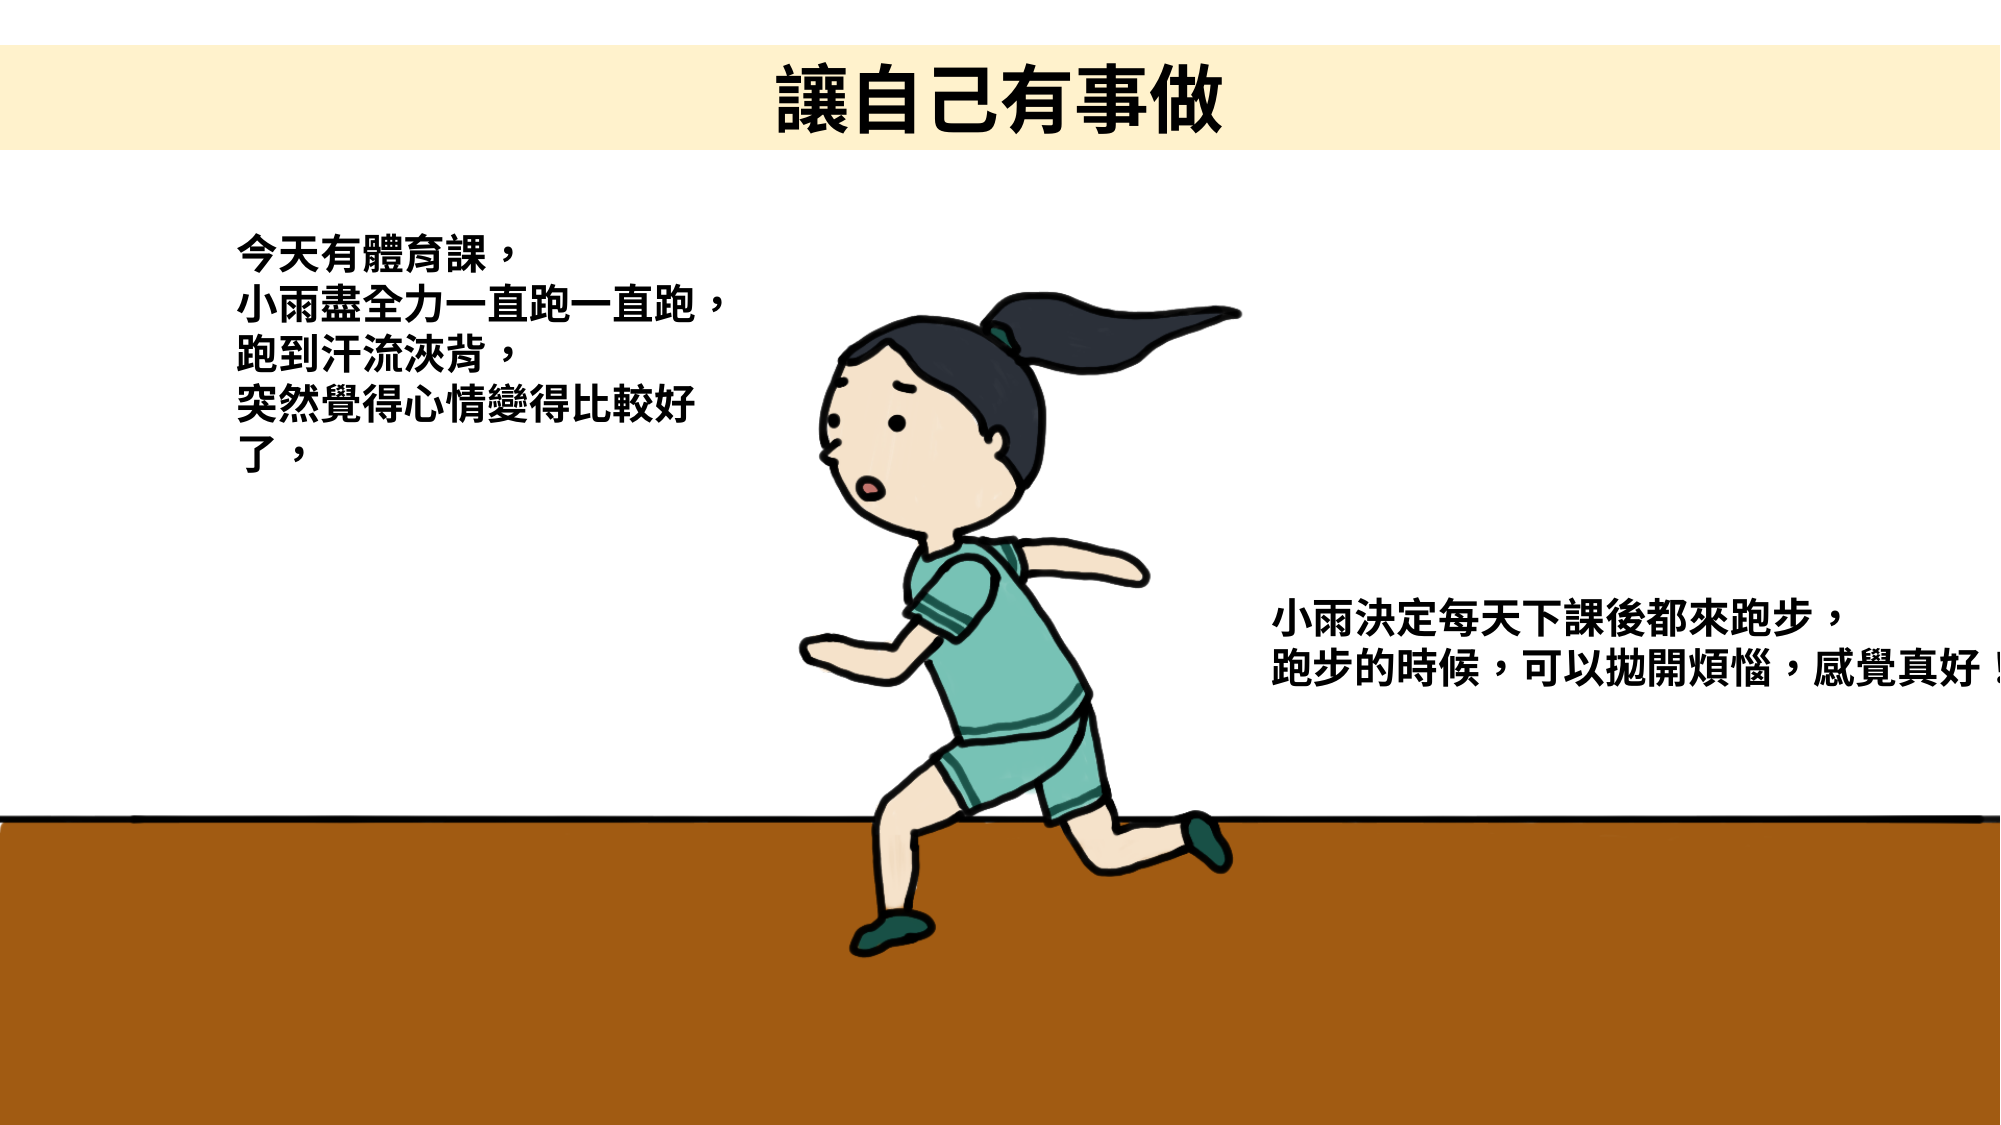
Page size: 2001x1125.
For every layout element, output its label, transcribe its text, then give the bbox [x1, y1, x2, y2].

picture [0, 0, 2000, 1125]
text_box 今天有體育課， 小雨盡全力一直跑一直跑， 跑到汗流浹背， 突然覺得心情變得比較好了， [72, 220, 725, 486]
text_box 小雨決定每天下課後都來跑步， 跑步的時候，可以拋開煩惱，感覺真好！ [1106, 585, 2000, 700]
